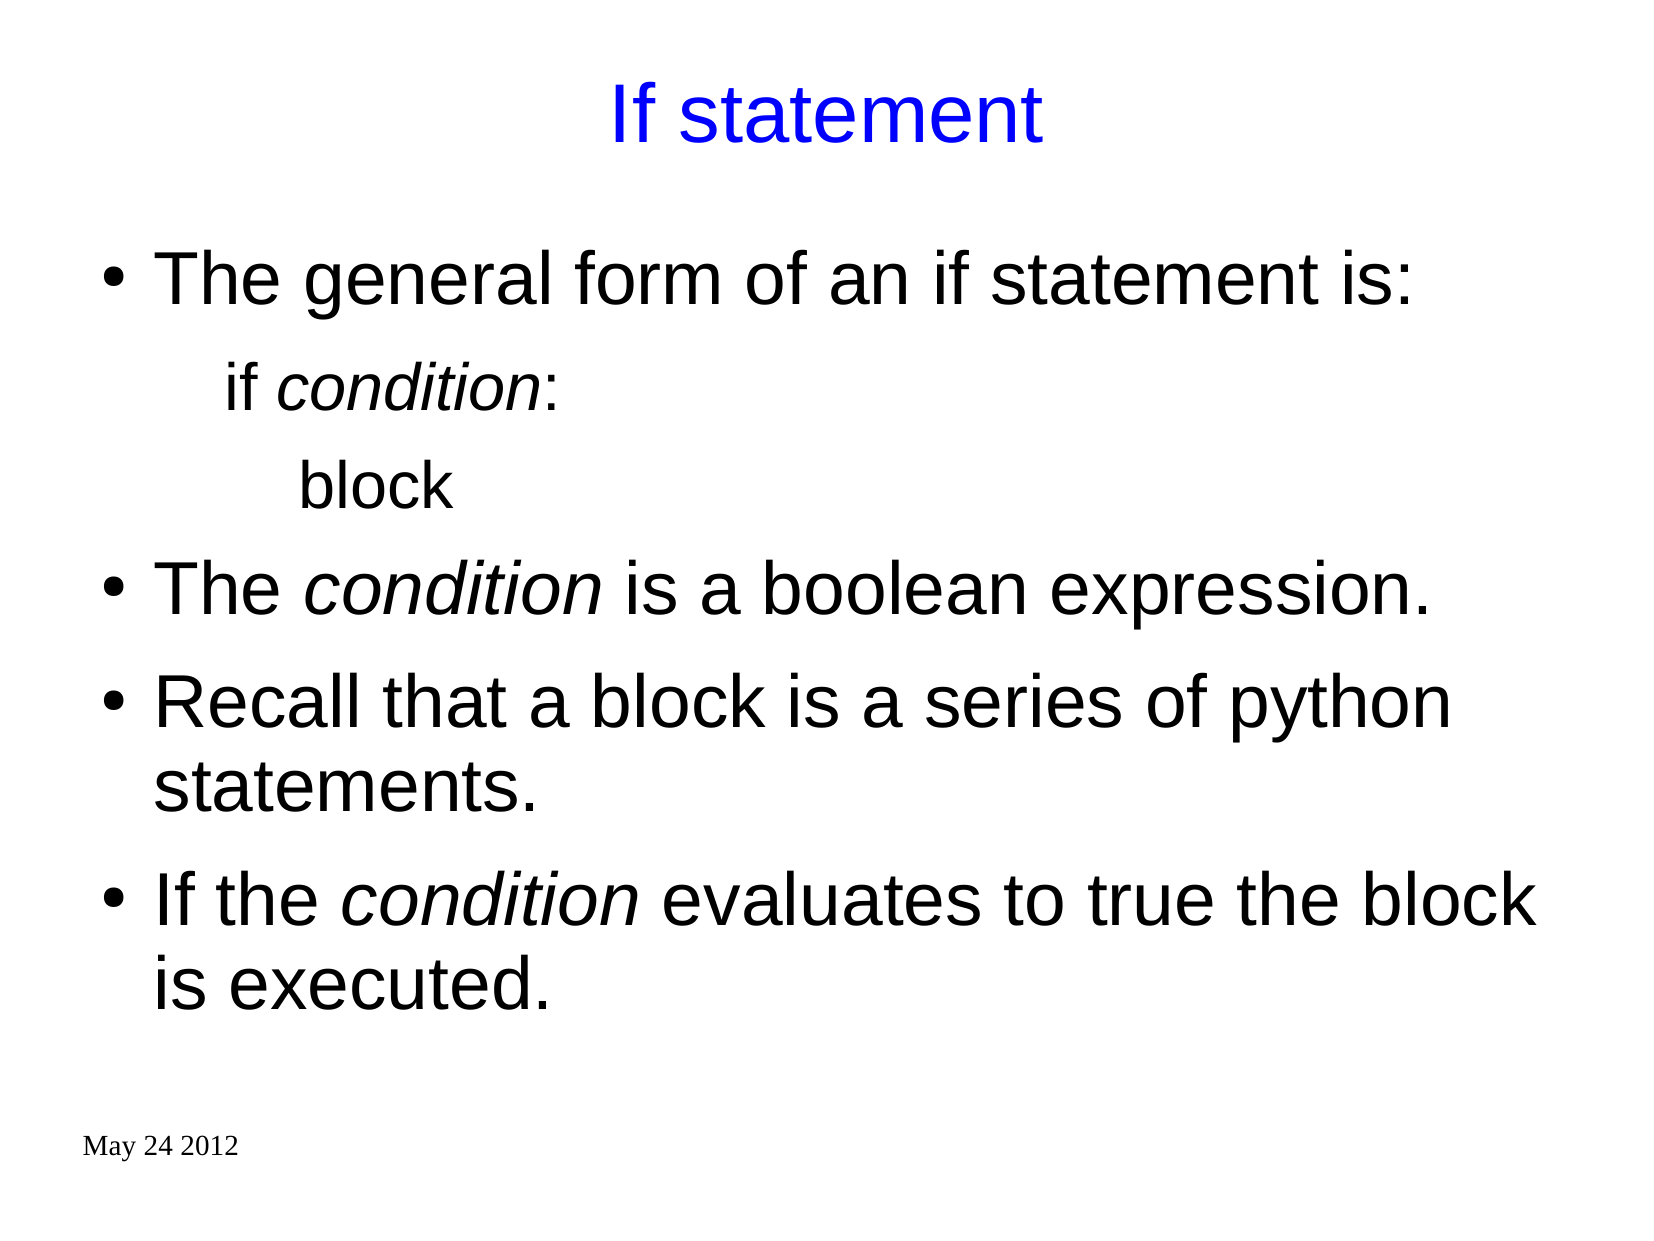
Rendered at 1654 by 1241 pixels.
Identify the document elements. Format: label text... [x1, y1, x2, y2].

title If statement [82, 49, 1571, 178]
list The general form of an if statement is: if condition: block The condition is a boolean expression. Recall that a block is a series of python statements. If the condition evaluates to true the block is executed. [82, 236, 1571, 1109]
